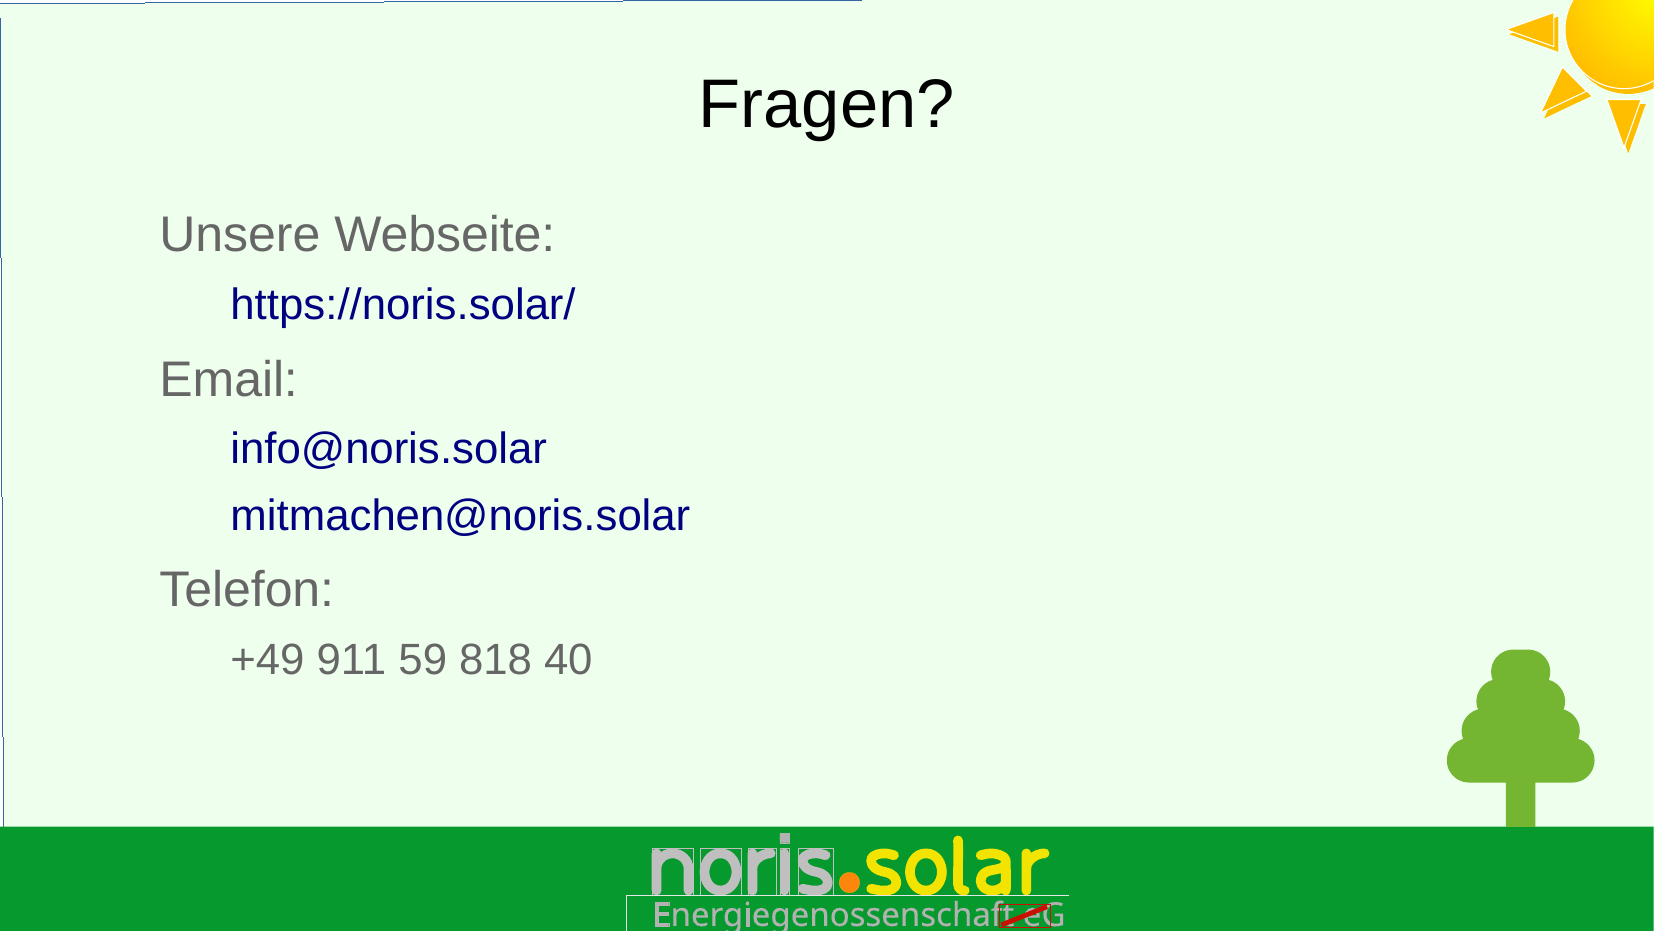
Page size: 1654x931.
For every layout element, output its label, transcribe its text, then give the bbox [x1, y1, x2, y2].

title Fragen? [88, 29, 1565, 178]
list Unsere Webseite: https://noris.solar/ Email: info@noris.solar mitmachen@noris.solar Telefon: +49 911 59 818 40 [88, 206, 1565, 768]
